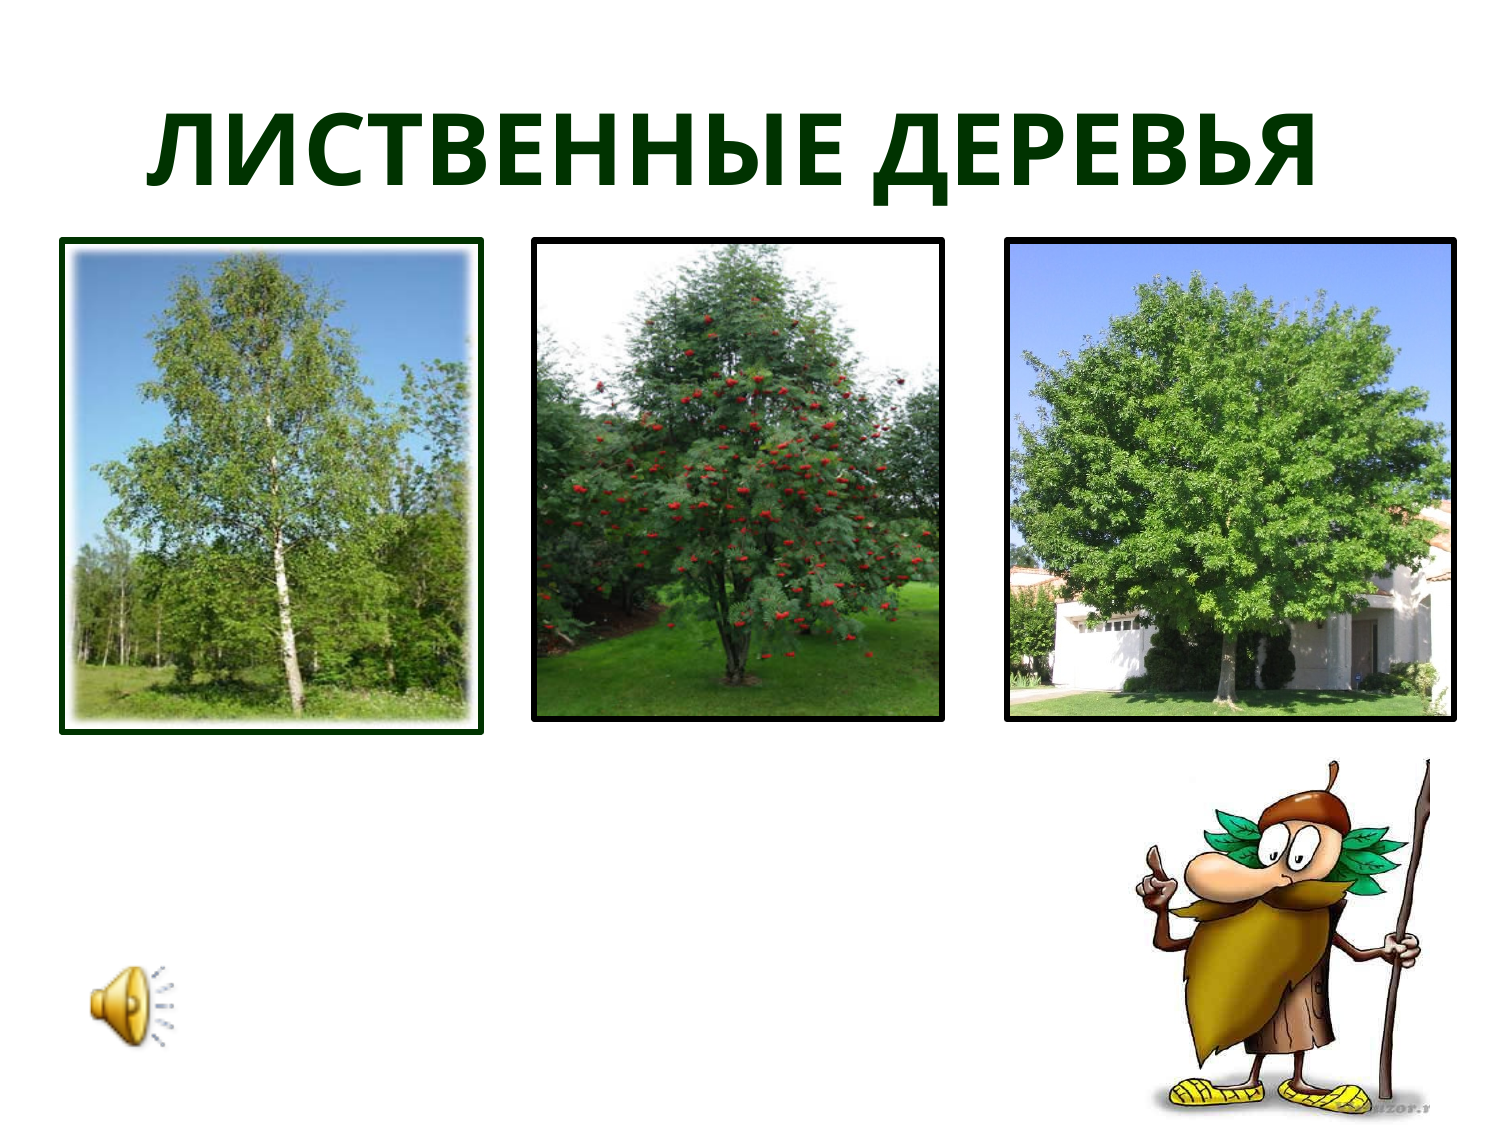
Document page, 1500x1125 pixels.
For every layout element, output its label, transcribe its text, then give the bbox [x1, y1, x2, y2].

picture [1009, 243, 1451, 716]
text_box ЛИСТВЕННЫЕ ДЕРЕВЬЯ [131, 78, 1338, 214]
picture [537, 243, 939, 716]
picture [88, 964, 183, 1059]
picture [1128, 750, 1430, 1125]
picture [64, 243, 479, 729]
